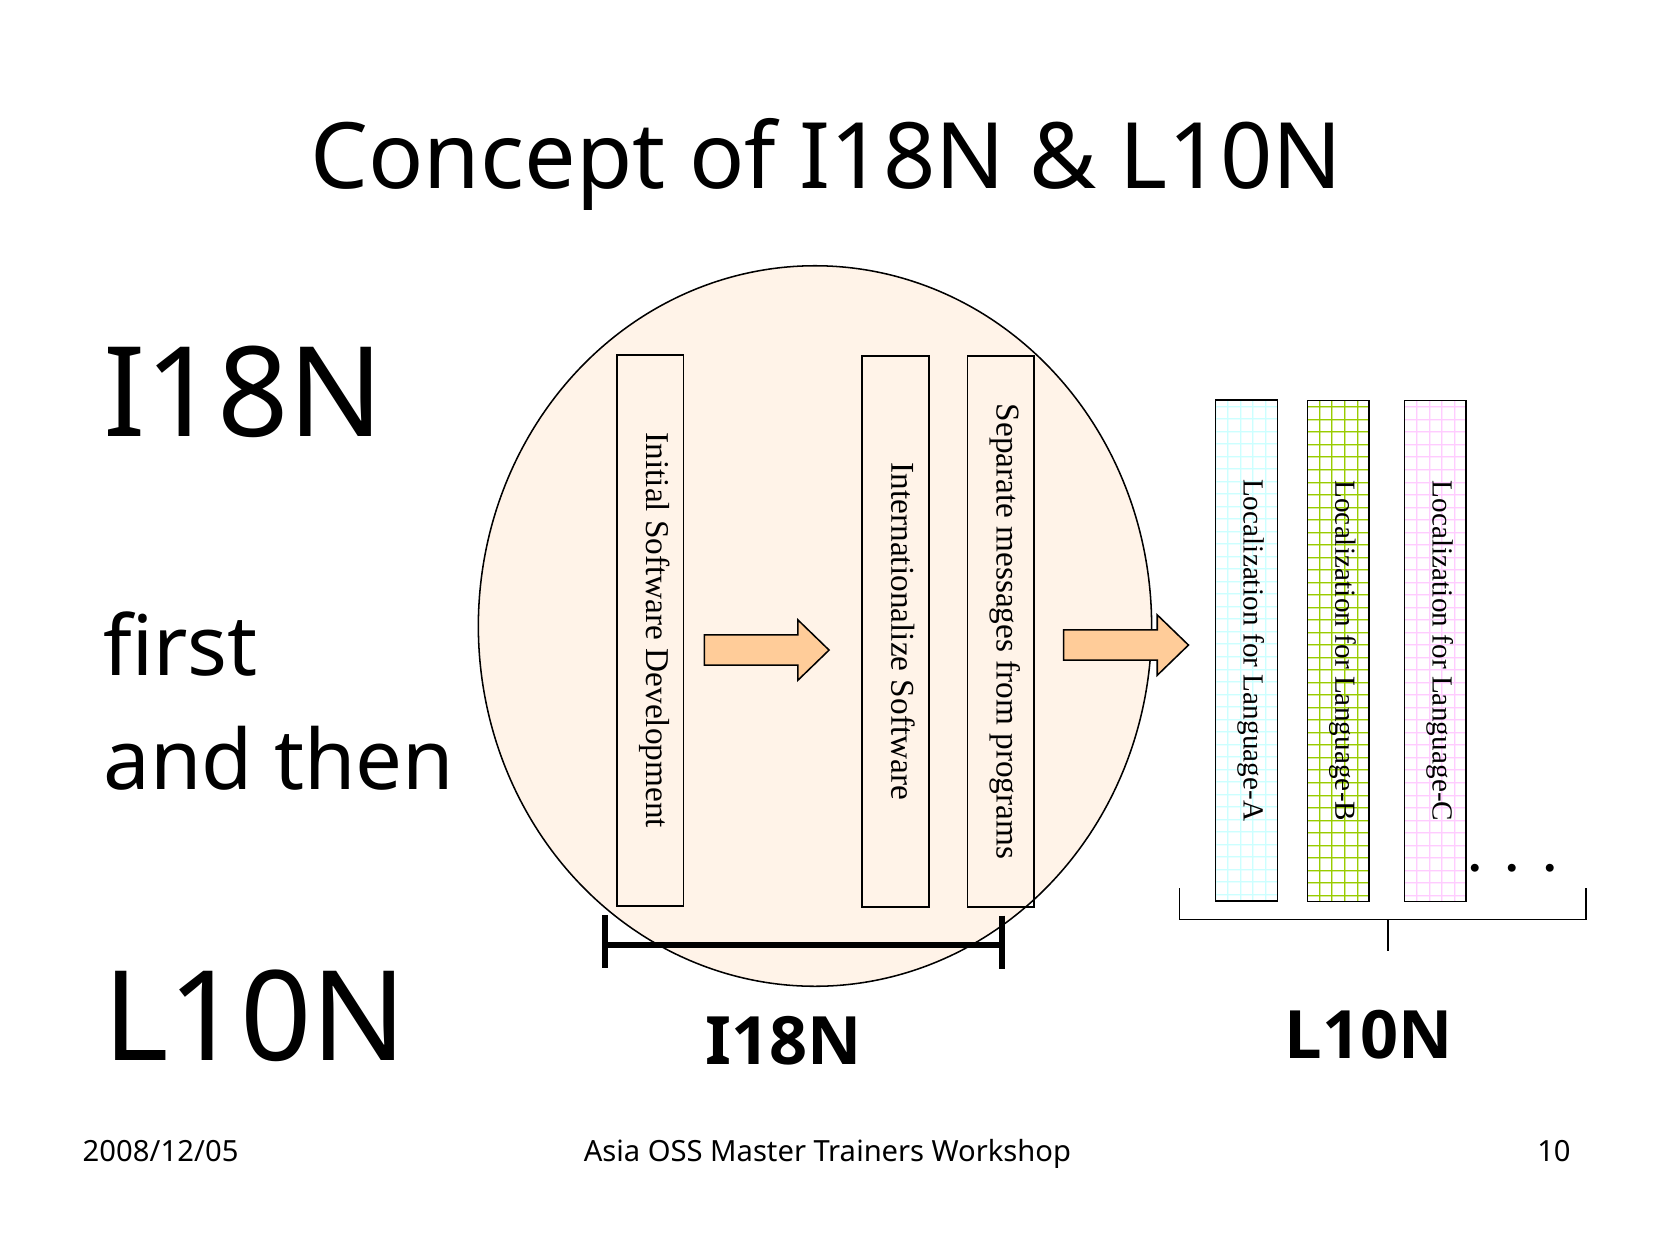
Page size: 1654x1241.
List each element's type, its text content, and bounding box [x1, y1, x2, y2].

text_box [663, 948, 967, 986]
text_box Separate messages from programs [967, 356, 1035, 908]
text_box Localization for Language-A [1215, 399, 1278, 901]
text_box I18N [690, 986, 898, 1073]
text_box L10N [1269, 979, 1565, 1067]
text_box Localization for Language-C [1404, 400, 1467, 902]
text_box [562, 265, 1189, 942]
text_box Internationalize Software [862, 355, 929, 907]
text_box I18N first and then L10N [88, 295, 562, 938]
text_box Localization for Language-B [1307, 400, 1370, 902]
text_box ・・・ [1431, 831, 1594, 901]
title Concept of I18N & L10N [82, 49, 1571, 257]
text_box Initial Software Development [616, 355, 684, 906]
